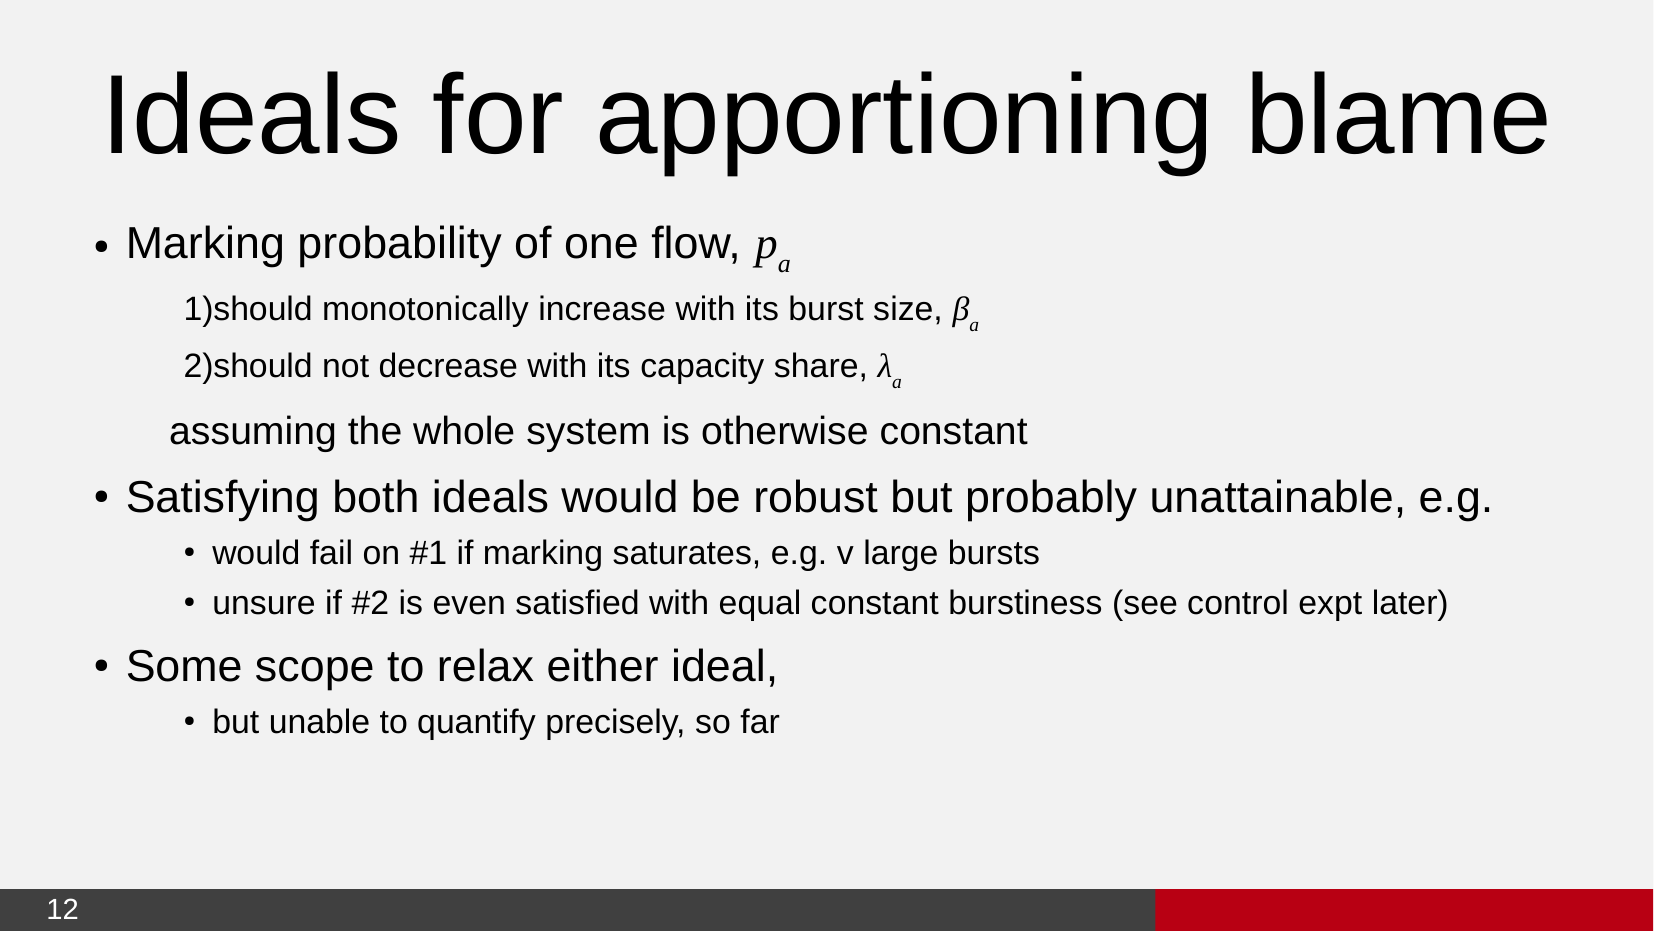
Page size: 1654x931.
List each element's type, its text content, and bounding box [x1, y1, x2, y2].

title Ideals for apportioning blame [82, 37, 1571, 193]
list Marking probability of one flow, pa should monotonically increase with its burst size, βa should not decrease with its capacity share, λa assuming the whole system is otherwise constant Satisfying both ideals would be robust but probably unattainable, e.g. would fail on #1 if marking saturates, e.g. v large bursts unsure if #2 is even satisfied with equal constant burstiness (see control expt later) Some scope to relax either ideal, but unable to quantify precisely, so far [82, 217, 1571, 757]
